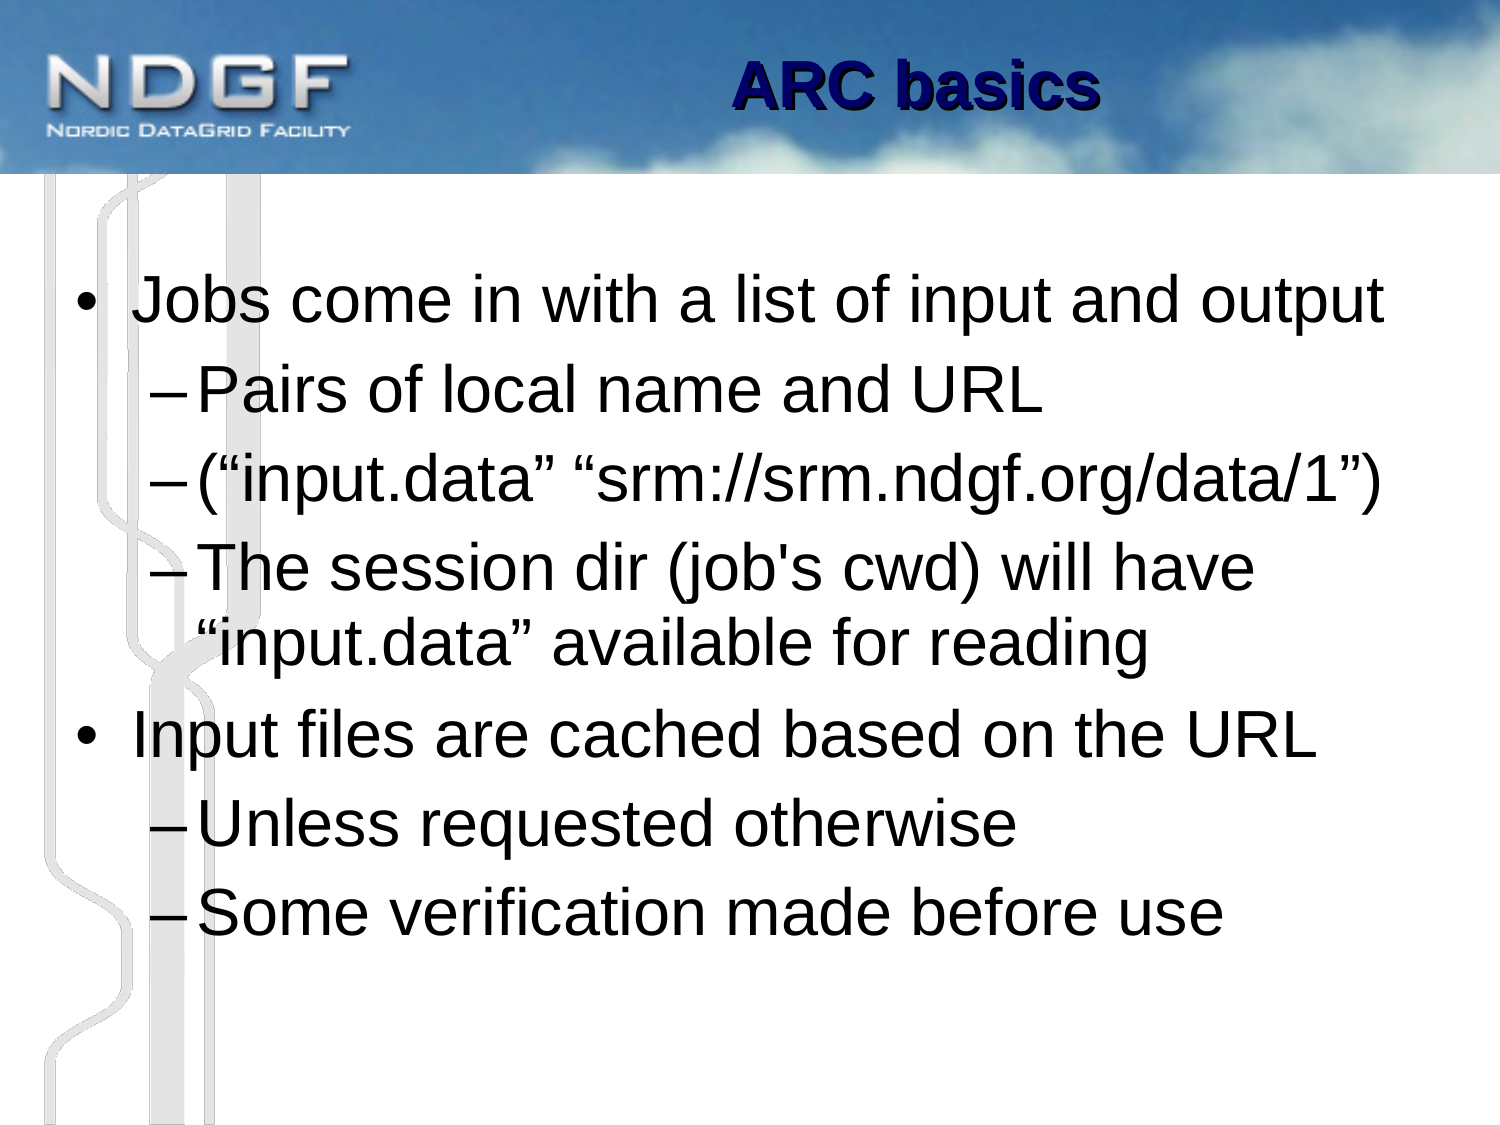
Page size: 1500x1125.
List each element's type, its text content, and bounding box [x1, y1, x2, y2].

title ARC basics [372, 3, 1459, 165]
list Jobs come in with a list of input and output Pairs of local name and URL (“input.data” “srm://srm.ndgf.org/data/1”) The session dir (job's cwd) will have “input.data” available for reading Input files are cached based on the URL Unless requested otherwise Some verification made before use [75, 262, 1426, 1090]
picture [0, 0, 1500, 262]
